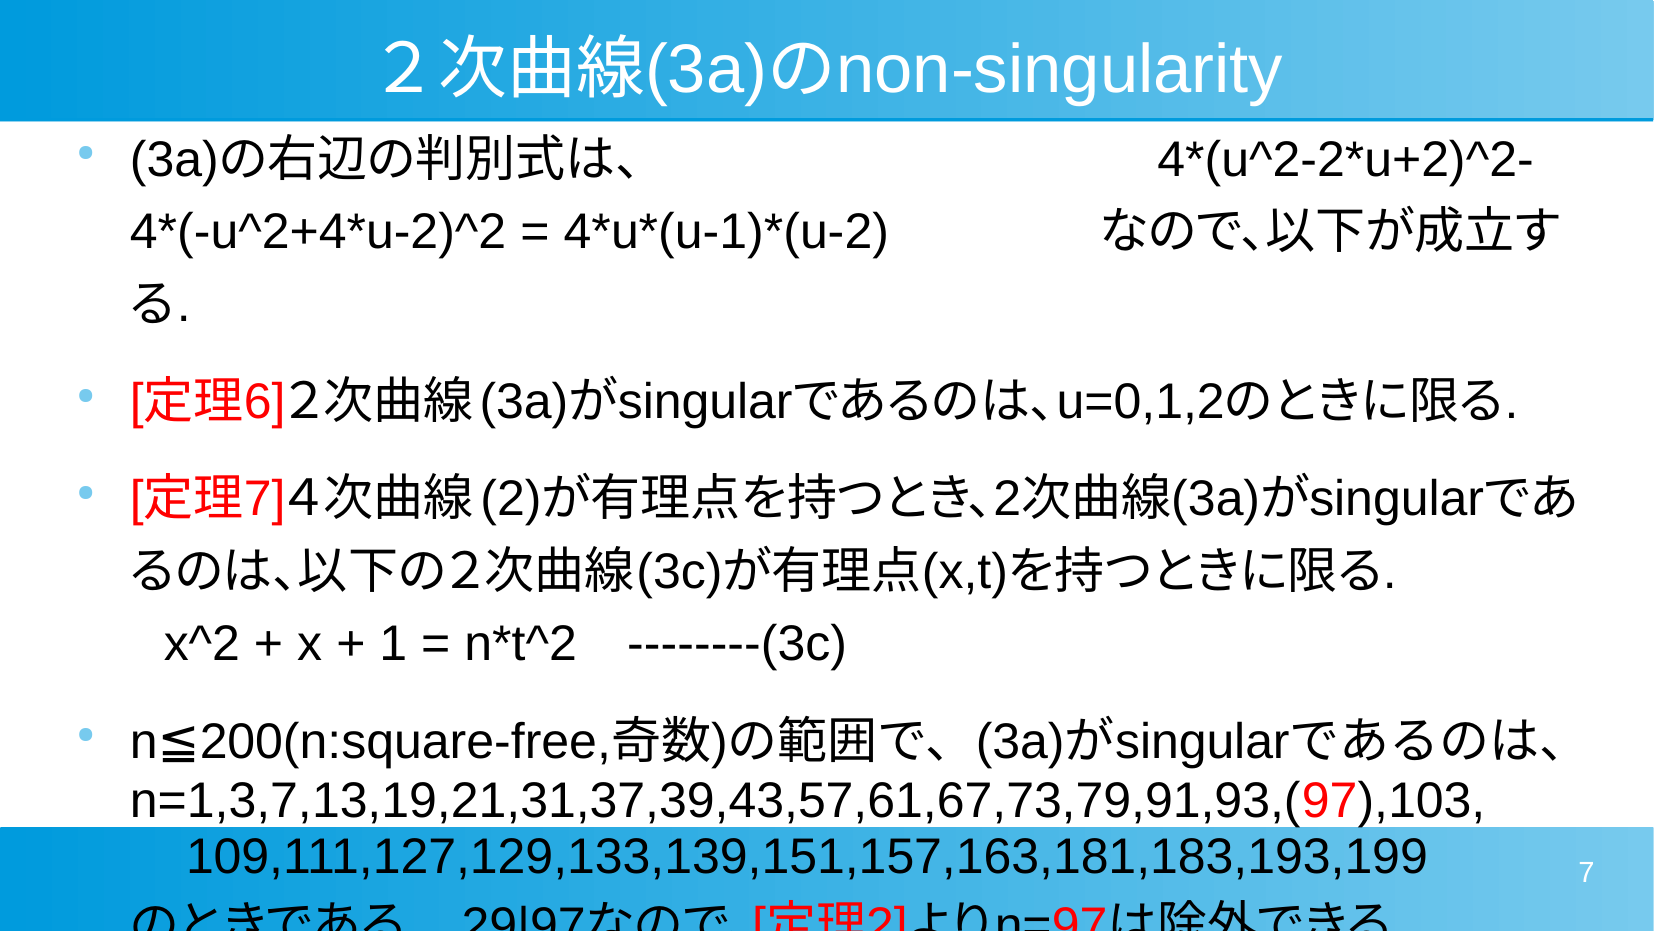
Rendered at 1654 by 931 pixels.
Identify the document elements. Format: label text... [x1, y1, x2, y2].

title ２次曲線(3a)のnon-singularity [59, 29, 1595, 108]
list (3a)の右辺の判別式は、 4*(u^2-2*u+2)^2-4*(-u^2+4*u-2)^2 = 4*u*(u-1)*(u-2) なので、以下が成立する. [定理6]２次曲線(3a)がsingularであるのは、u=0,1,2のときに限る. [定理7]４次曲線(2)が有理点を持つとき、2次曲線(3a)がsingularであるのは、以下の２次曲線(3c)が有理点(x,t)を持つときに限る. x^2 + x + 1 = n*t^2 --------(3c) n≦200(n:square-free,奇数)の範囲で、(3a)がsingularであるのは、 n=1,3,7,13,19,21,31,37,39,43,57,61,67,73,79,91,93,(97),103, 109,111,127,129,133,139,151,157,163,181,183,193,199 のときである. 29|97なので、[定理2]よりn=97は除外できる. [59, 118, 1595, 827]
